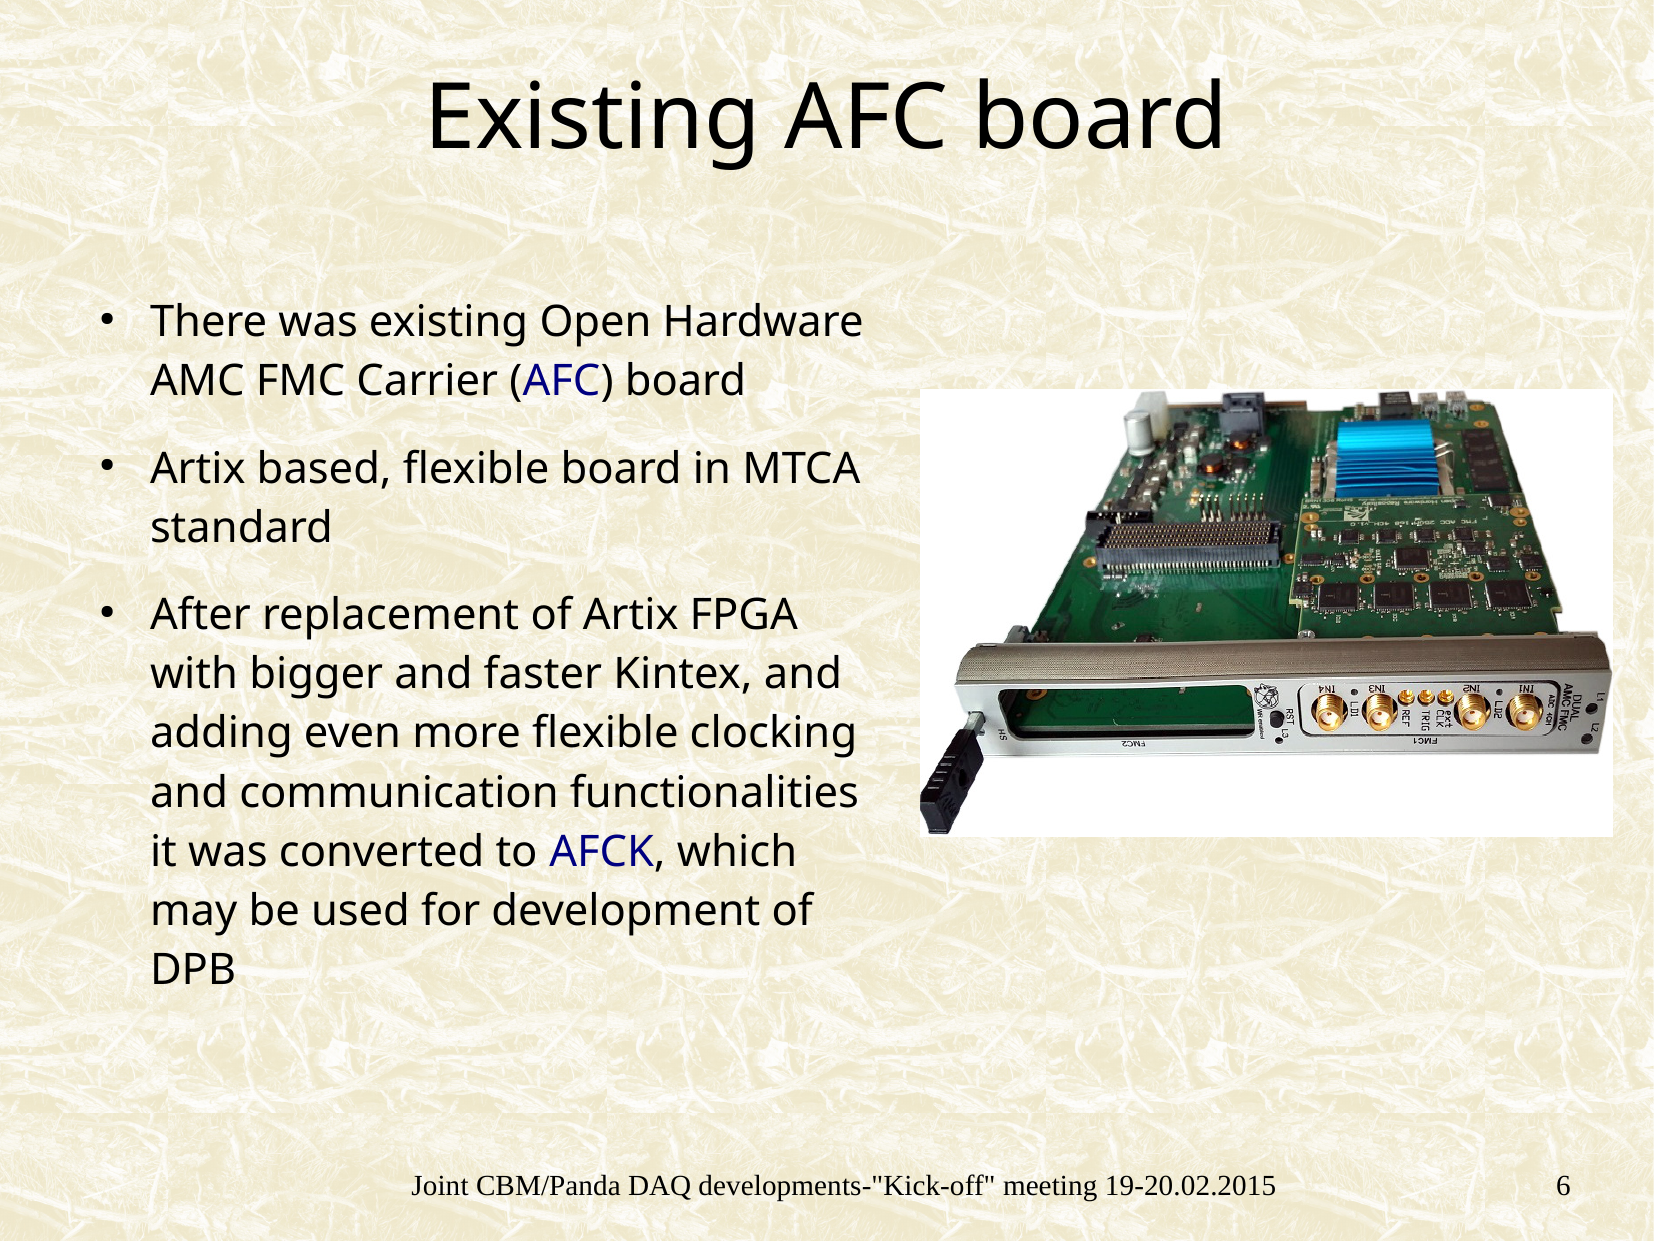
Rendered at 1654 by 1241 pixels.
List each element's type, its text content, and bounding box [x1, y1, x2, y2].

picture [0, 0, 1654, 1241]
title Existing AFC board [82, 49, 1571, 178]
list There was existing Open Hardware AMC FMC Carrier (AFC) board Artix based, flexible board in MTCA standard After replacement of Artix FPGA with bigger and faster Kintex, and adding even more flexible clocking and communication functionalities it was converted to AFCK, which may be used for development of DPB [82, 290, 866, 1010]
